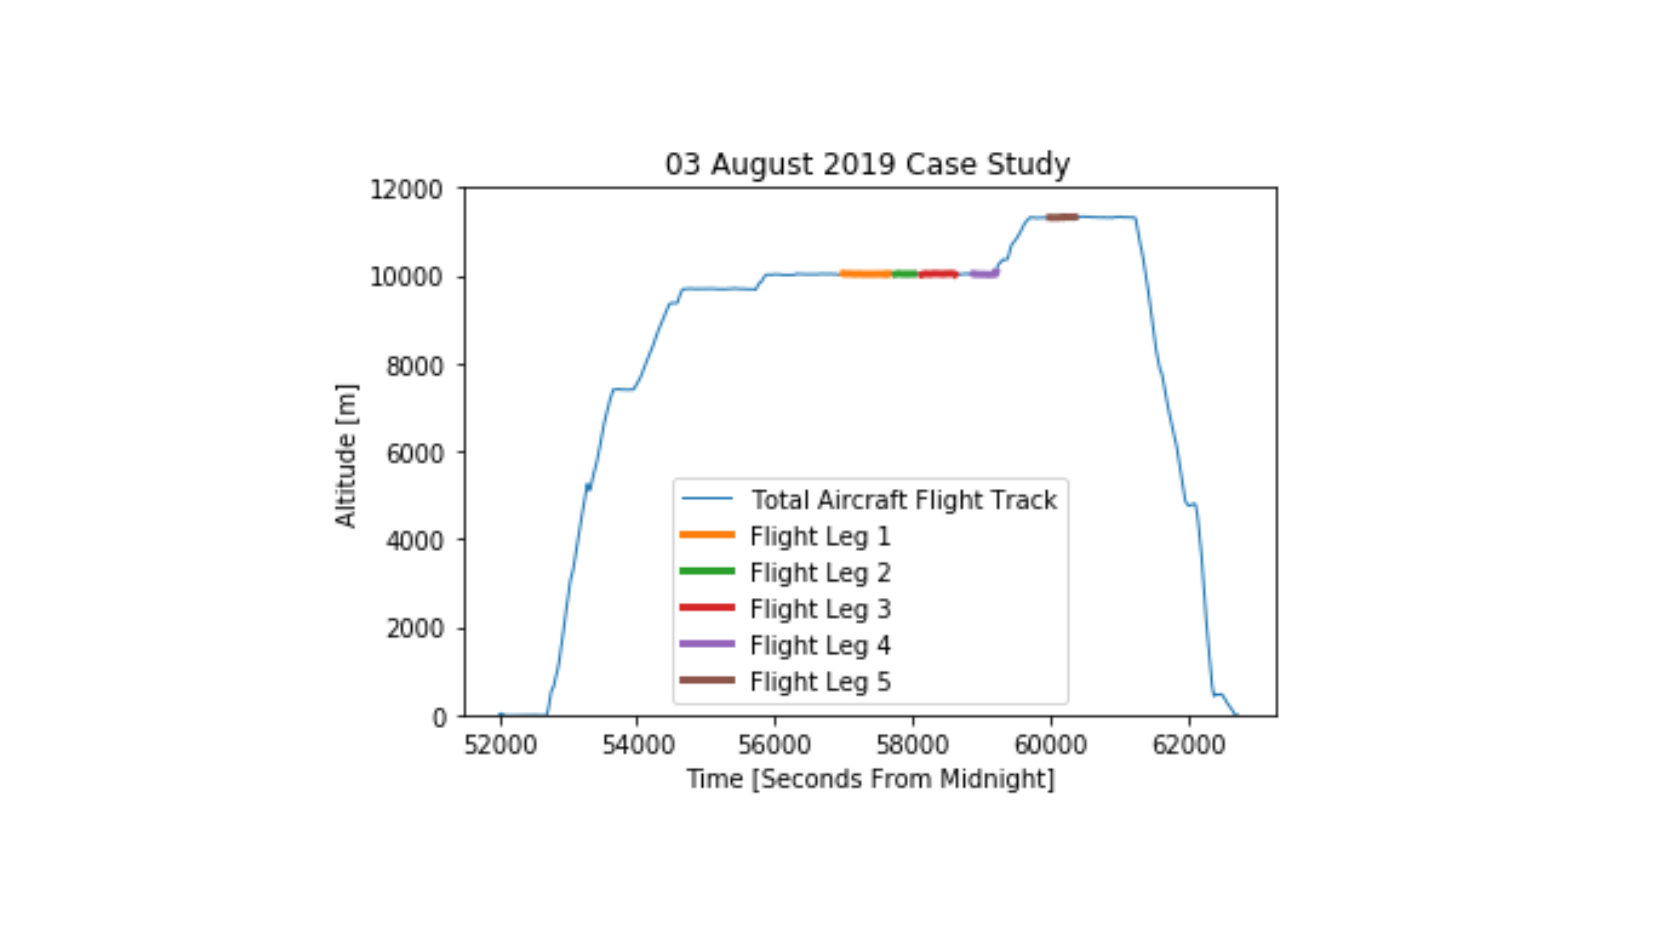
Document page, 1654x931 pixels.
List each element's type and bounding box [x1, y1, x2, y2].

picture [319, 134, 1291, 808]
